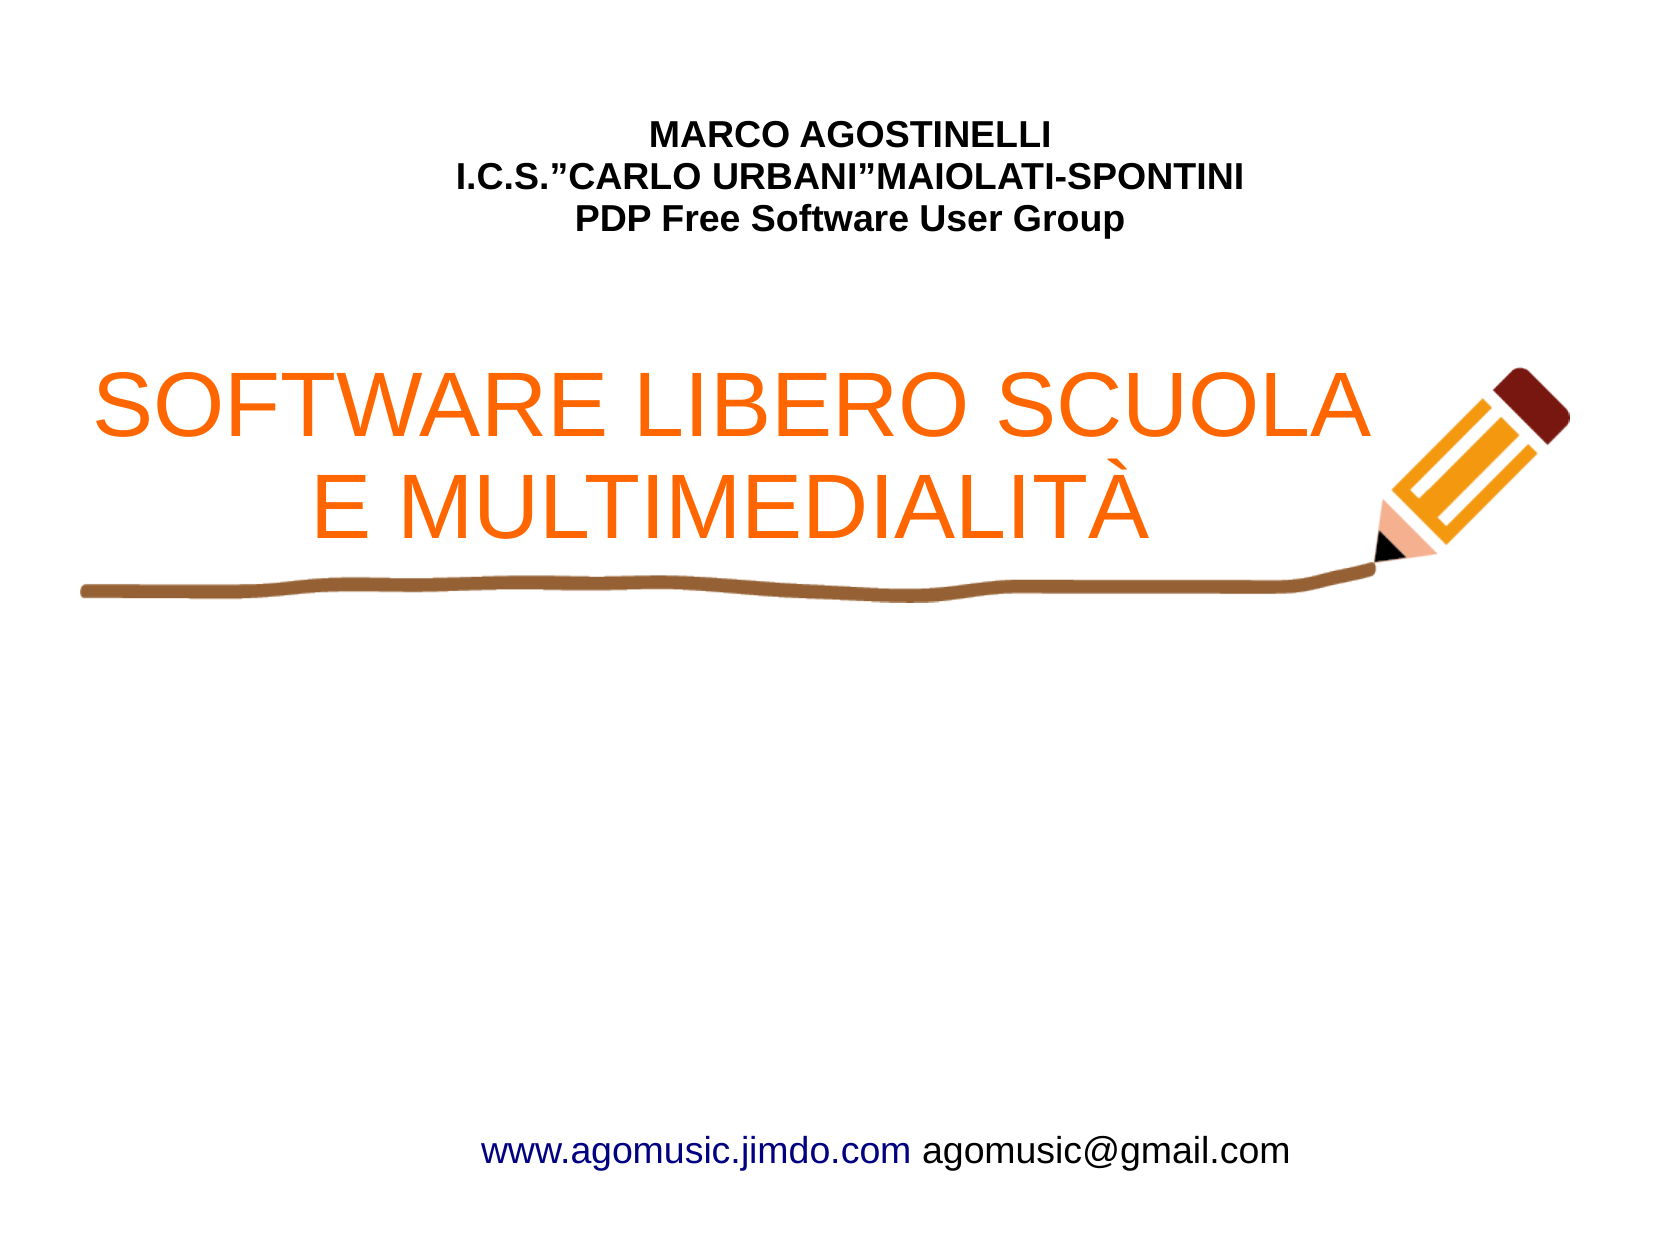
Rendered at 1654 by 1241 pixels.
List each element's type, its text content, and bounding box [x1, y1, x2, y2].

text_box www.agomusic.jimdo.com agomusic@gmail.com [307, 1122, 1465, 1179]
picture [80, 367, 1570, 603]
text_box MARCO AGOSTINELLI I.C.S.”CARLO URBANI”MAIOLATI-SPONTINI PDP Free Software User Group [401, 106, 1300, 248]
title SOFTWARE LIBERO SCUOLA E MULTIMEDIALITÀ [82, 352, 1379, 560]
